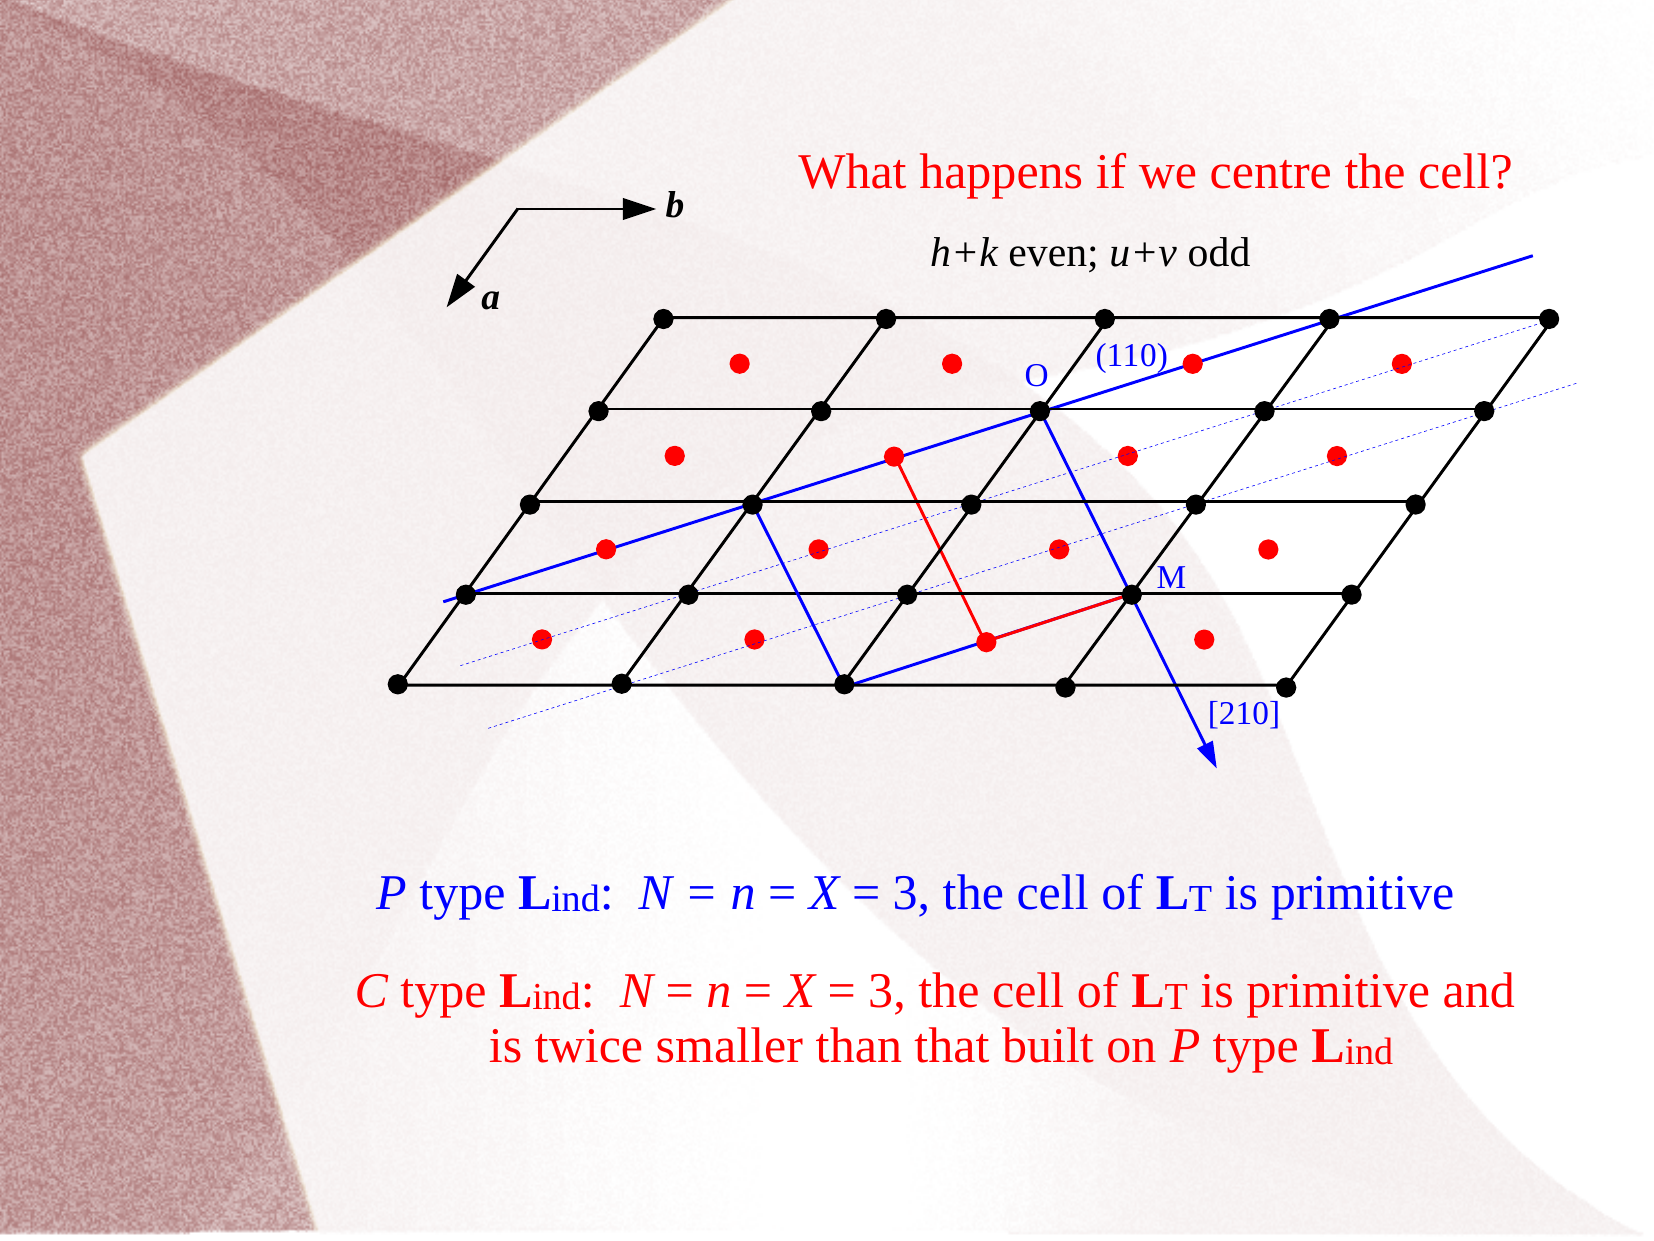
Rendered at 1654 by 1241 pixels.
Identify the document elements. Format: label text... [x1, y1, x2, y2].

text_box [835, 675, 853, 693]
text_box [730, 355, 749, 373]
text_box [743, 495, 762, 514]
text_box [1050, 540, 1068, 559]
text_box [613, 675, 631, 693]
text_box [1406, 495, 1425, 514]
text_box [809, 540, 828, 559]
text_box [1259, 540, 1278, 559]
text_box [1123, 586, 1141, 604]
text_box [1119, 447, 1137, 465]
text_box [1195, 630, 1213, 649]
text_box M [1156, 558, 1187, 592]
text_box [977, 633, 996, 651]
text_box [898, 586, 916, 604]
text_box C type Lind: N = n = X = 3, the cell of LT is primitive and is twice smaller than that built on P type Lind [353, 961, 1529, 1103]
text_box [666, 447, 684, 465]
text_box [812, 402, 830, 420]
text_box [1187, 495, 1205, 514]
text_box What happens if we centre the cell? [798, 144, 1513, 395]
picture [0, 0, 1654, 1241]
text_box [745, 630, 764, 649]
text_box [1475, 402, 1493, 420]
text_box [589, 402, 608, 420]
text_box [457, 586, 475, 604]
text_box [1342, 586, 1361, 604]
text_box [521, 495, 539, 514]
text_box [1255, 402, 1274, 420]
text_box [533, 630, 551, 649]
text_box [962, 495, 980, 514]
text_box [389, 675, 407, 693]
text_box [1056, 678, 1075, 697]
text_box [1540, 310, 1558, 328]
text_box [885, 447, 903, 466]
text_box [1328, 447, 1346, 465]
text_box b [665, 184, 685, 227]
text_box [1277, 678, 1295, 697]
text_box [1031, 402, 1049, 420]
text_box [654, 310, 673, 328]
text_box [597, 540, 615, 558]
text_box a [481, 276, 501, 319]
text_box P type Lind: N = n = X = 3, the cell of LT is primitive [374, 863, 1456, 933]
text_box [210] [1207, 694, 1281, 733]
text_box [679, 586, 698, 604]
